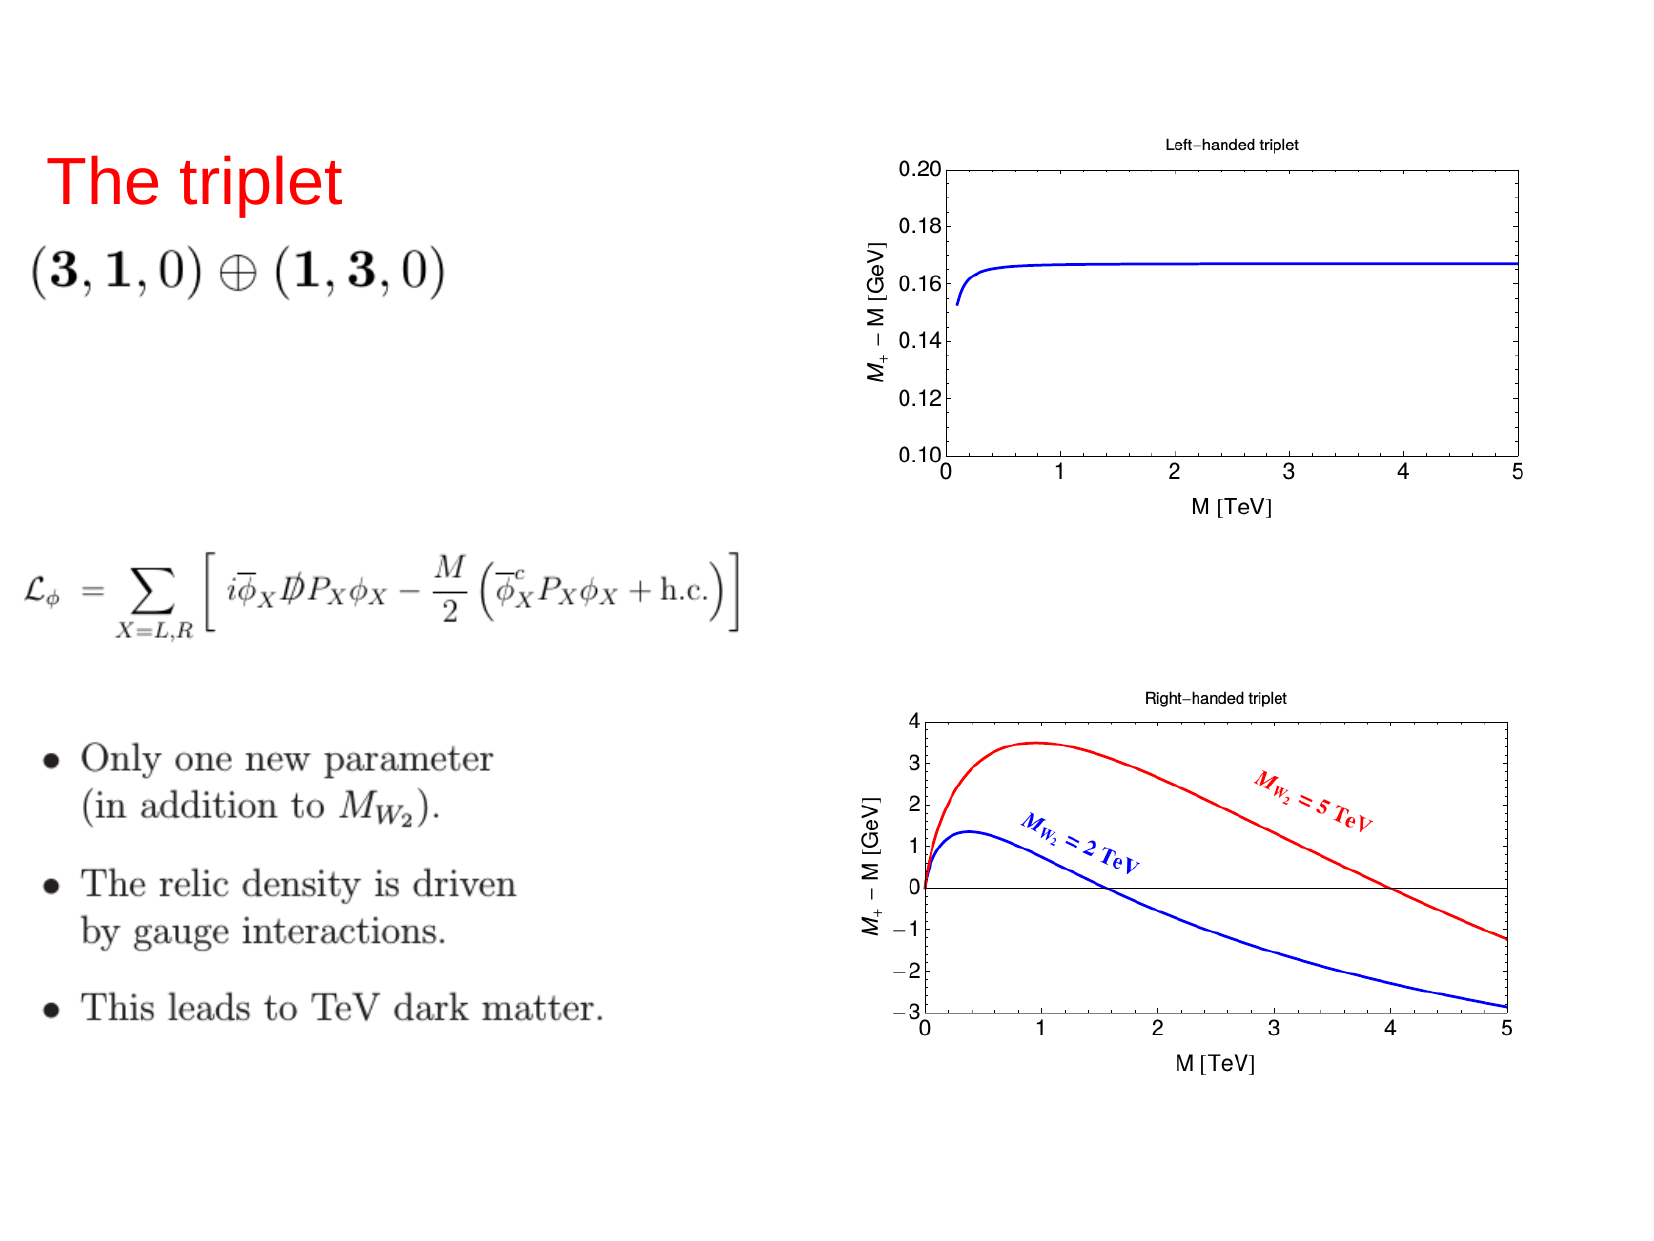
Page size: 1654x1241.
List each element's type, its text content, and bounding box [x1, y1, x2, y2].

picture [7, 719, 736, 1047]
picture [0, 524, 751, 660]
picture [0, 225, 471, 318]
picture [849, 663, 1567, 1096]
picture [855, 119, 1546, 539]
title The triplet [0, 77, 949, 286]
